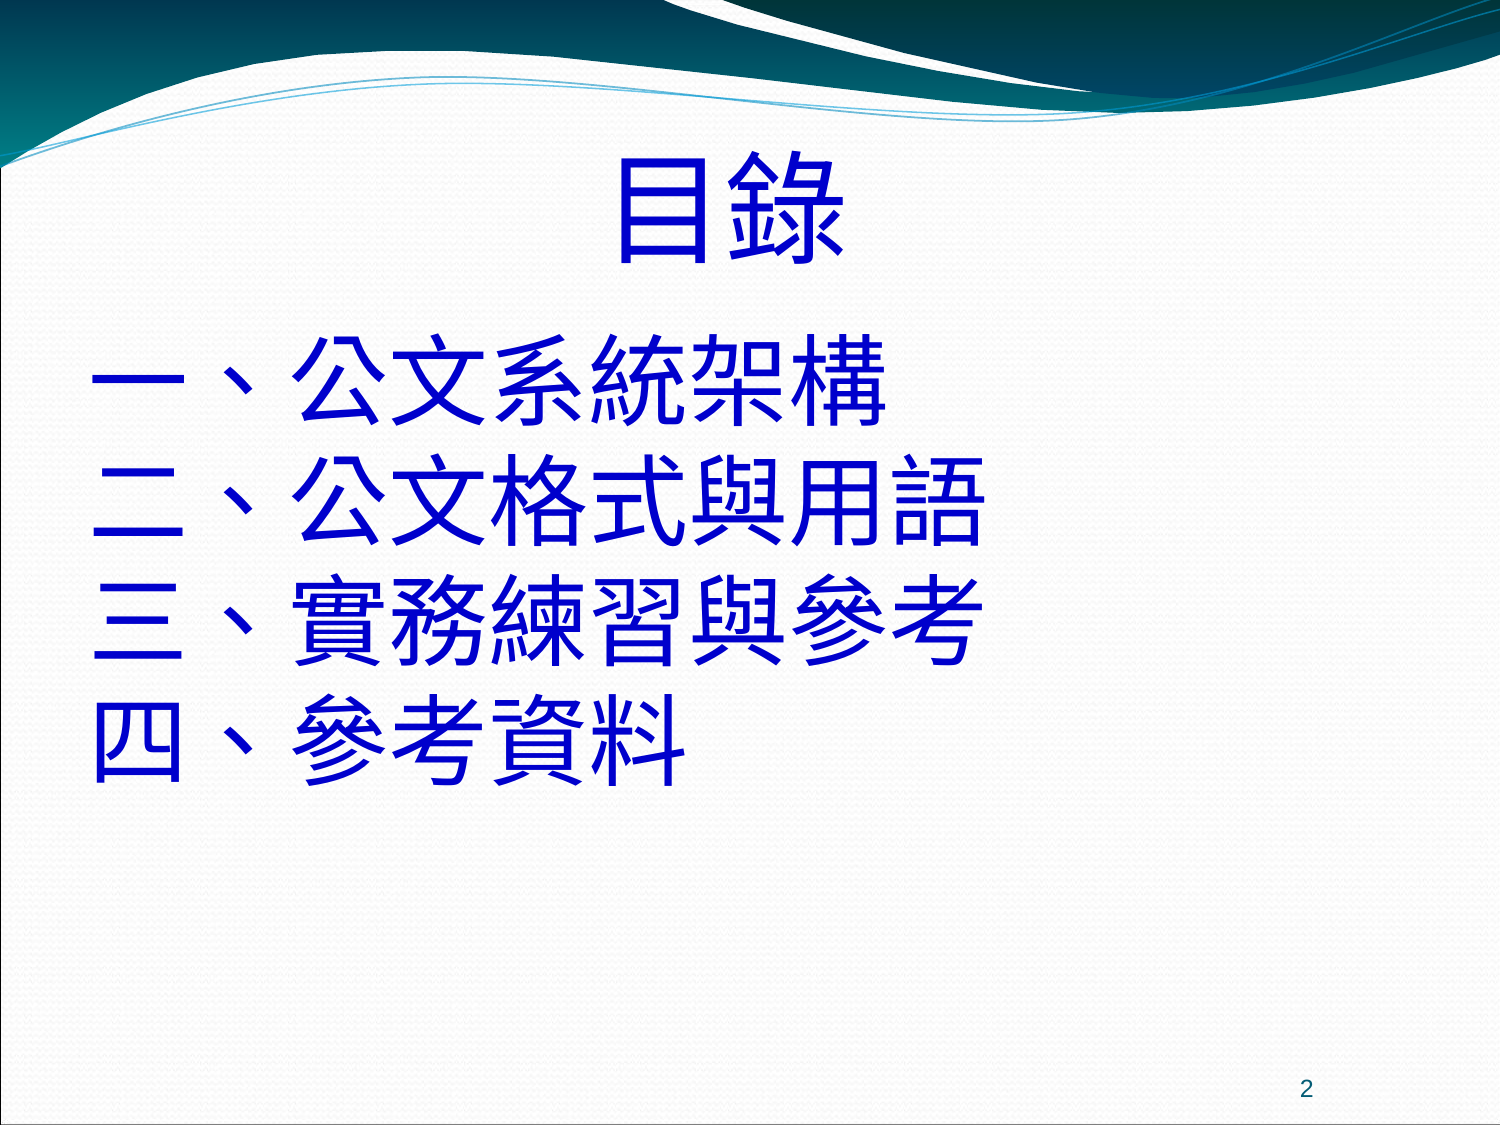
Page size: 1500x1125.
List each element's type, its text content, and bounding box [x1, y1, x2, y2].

text_box 2 [1299, 1042, 1426, 1103]
text_box 目錄 [88, 66, 1364, 279]
title 一、公文系統架構 二、公文格式與用語 三、實務練習與參考 四、參考資料 [88, 302, 1436, 799]
